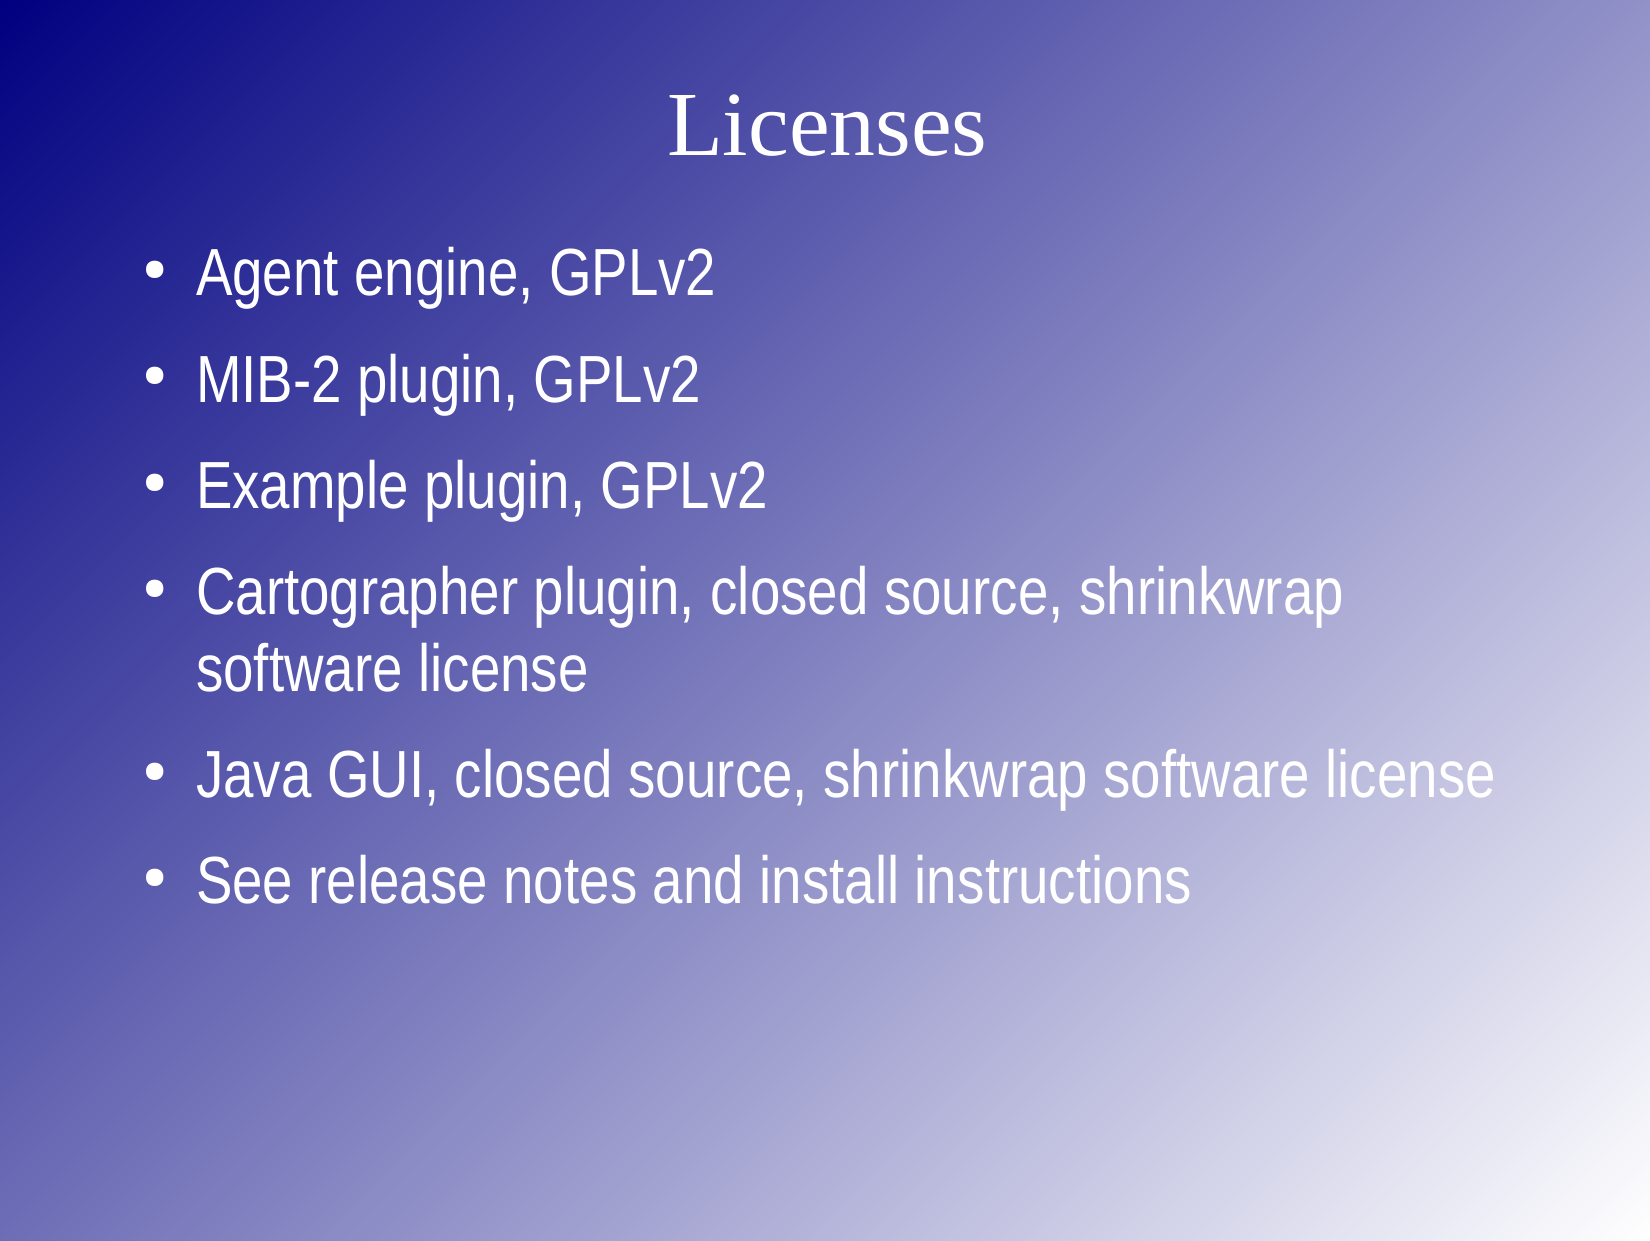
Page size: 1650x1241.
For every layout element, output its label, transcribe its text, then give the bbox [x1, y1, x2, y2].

list Agent engine, GPLv2 MIB-2 plugin, GPLv2 Example plugin, GPLv2 Cartographer plugin, closed source, shrinkwrap software license Java GUI, closed source, shrinkwrap software license See release notes and install instructions [125, 233, 1535, 1081]
title Licenses [123, 27, 1533, 221]
